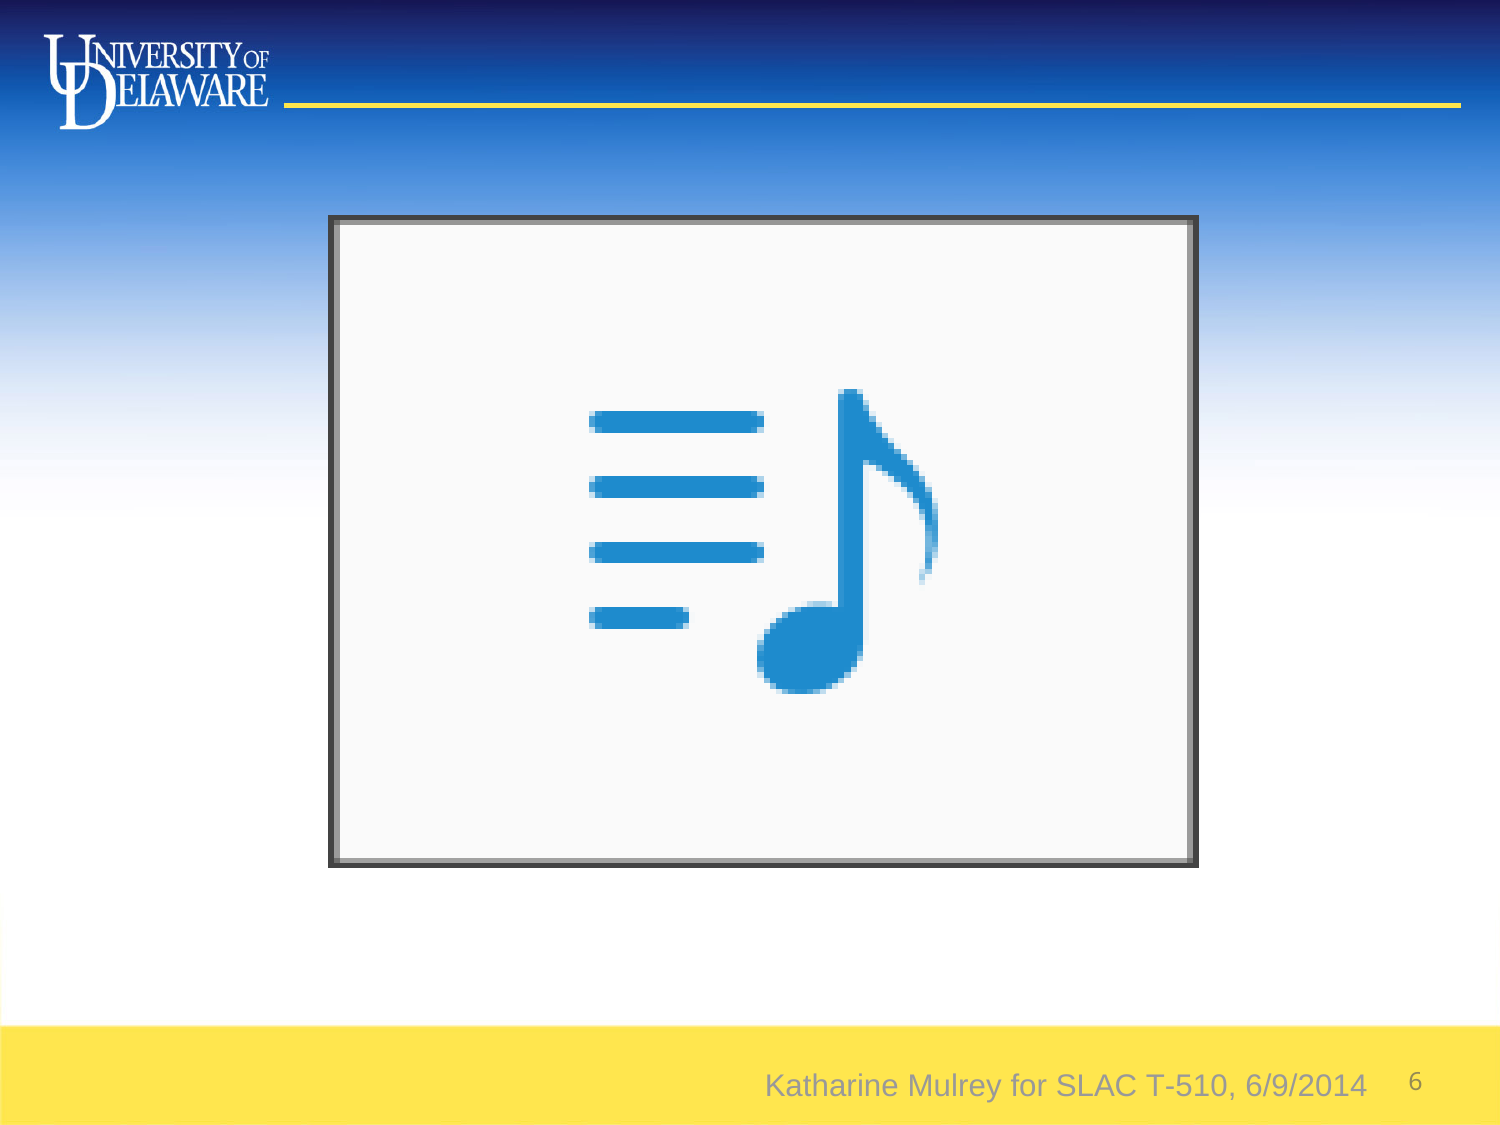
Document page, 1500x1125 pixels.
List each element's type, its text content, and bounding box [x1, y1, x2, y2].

text_box Katharine Mulrey for SLAC T-510, 6/9/2014 [750, 1057, 1471, 1111]
picture [0, 0, 1500, 1125]
text_box [327, 214, 1200, 870]
